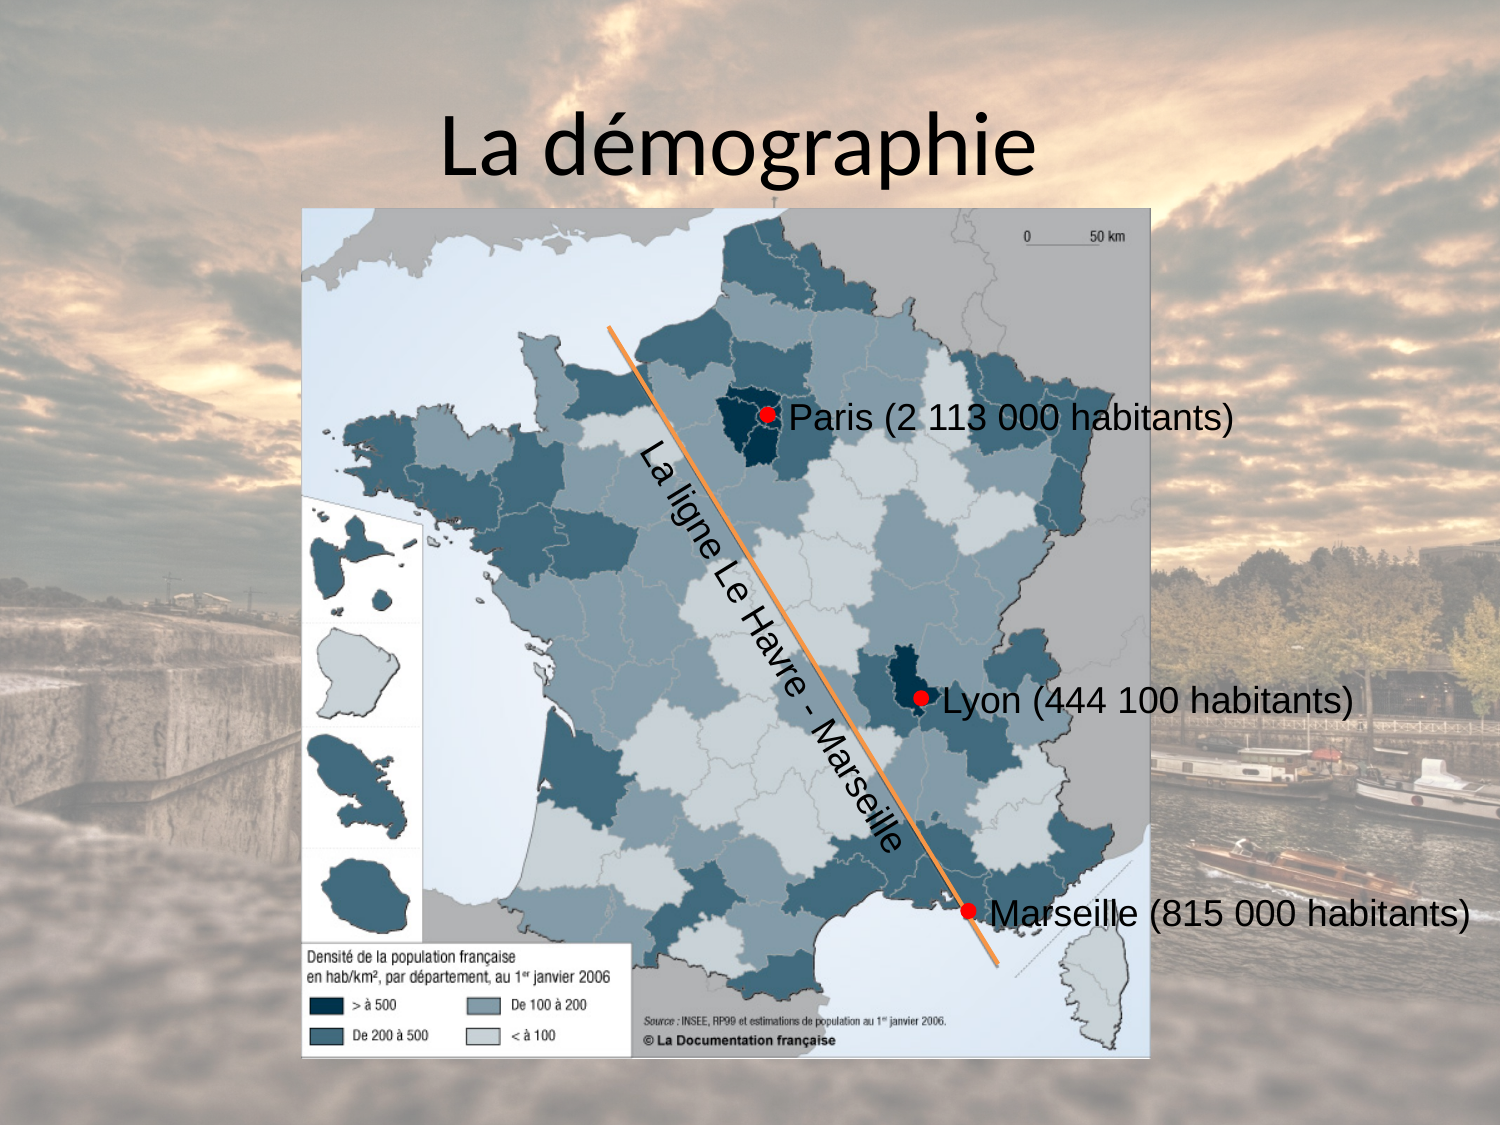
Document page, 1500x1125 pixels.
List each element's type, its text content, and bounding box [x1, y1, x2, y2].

text_box Paris (2 113 000 habitants) [773, 385, 1258, 446]
text_box La ligne Le Havre - Marseille [618, 415, 936, 880]
text_box [962, 904, 974, 917]
title La démographie [75, 45, 1425, 233]
text_box [915, 692, 927, 705]
picture [0, 0, 1500, 1125]
text_box [761, 408, 773, 421]
text_box Marseille (815 000 habitants) [974, 881, 1500, 942]
text_box Lyon (444 100 habitants) [927, 668, 1388, 729]
